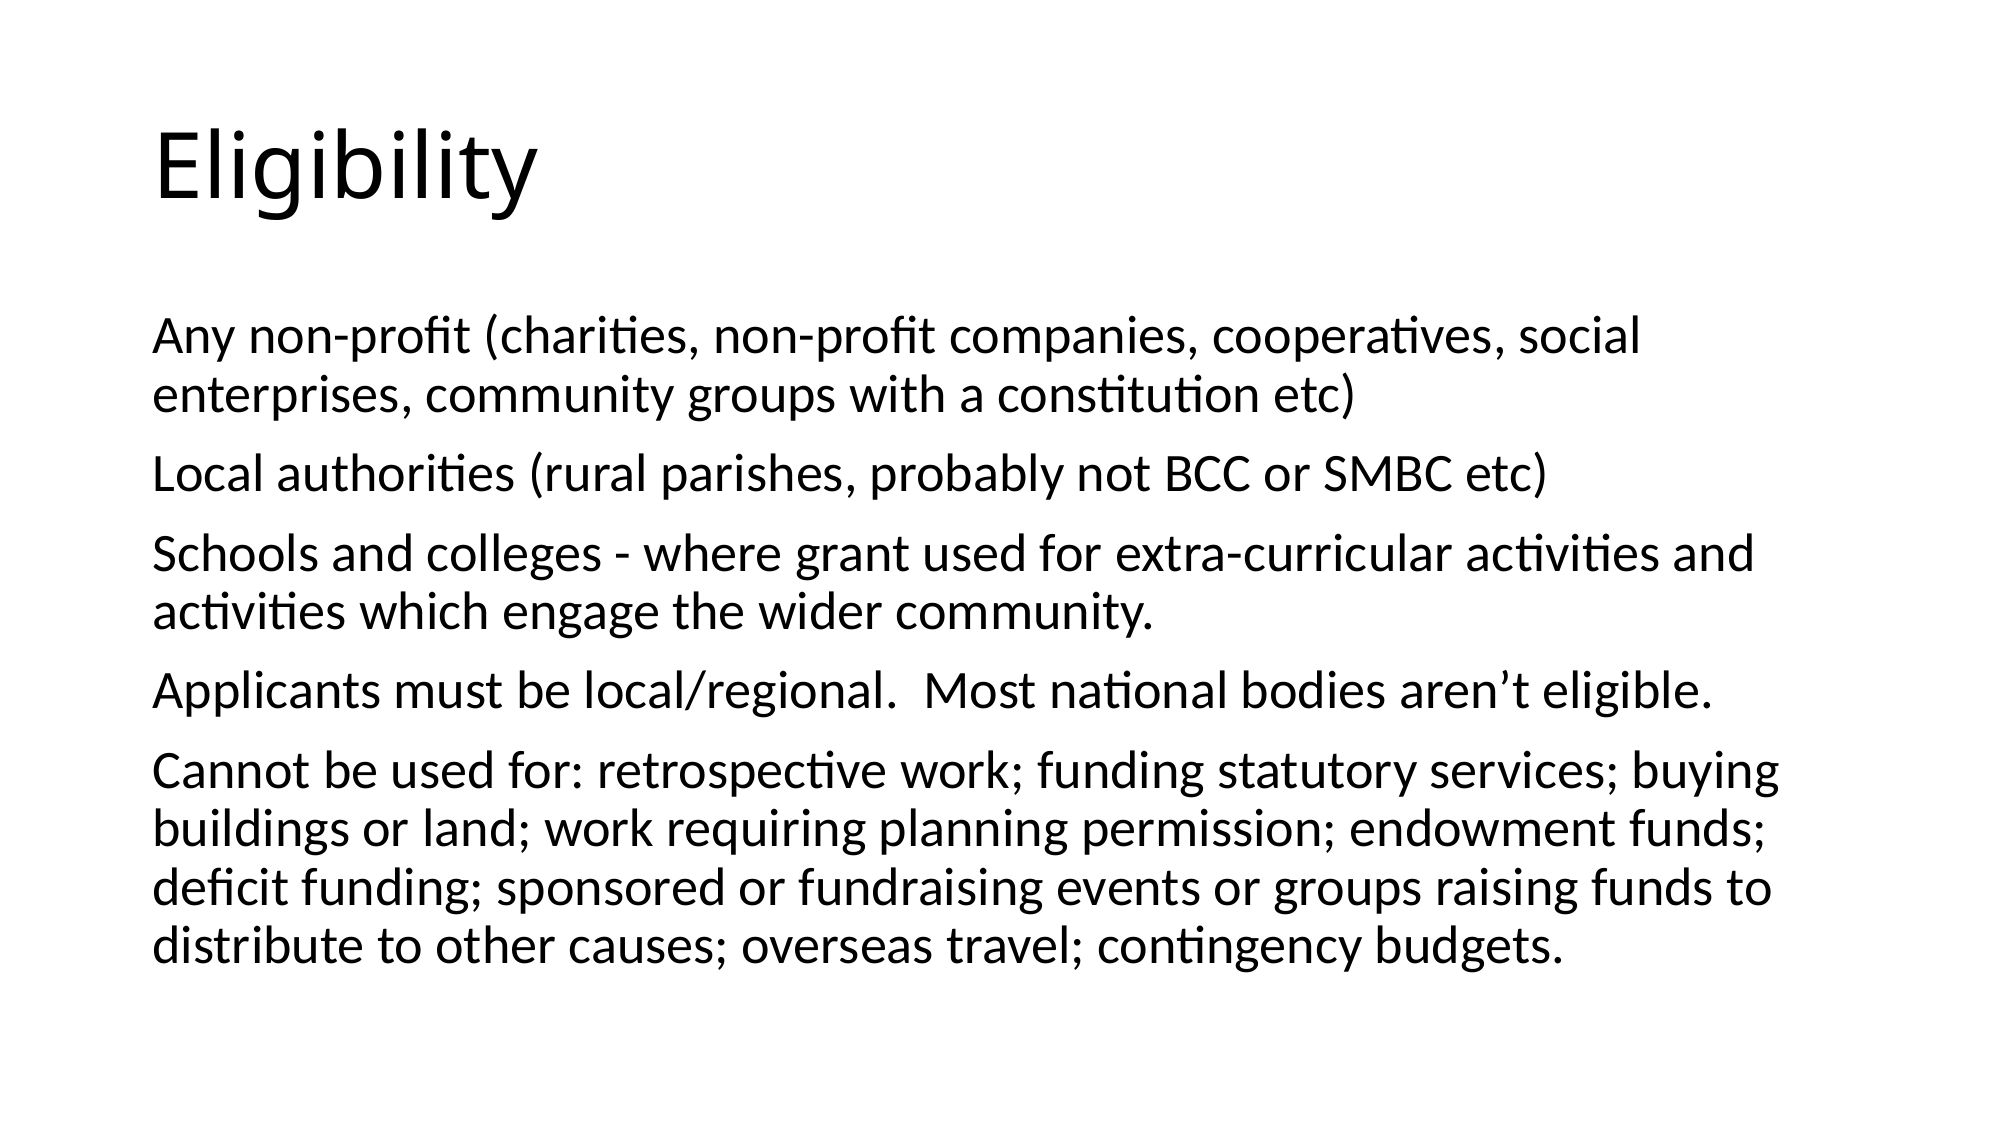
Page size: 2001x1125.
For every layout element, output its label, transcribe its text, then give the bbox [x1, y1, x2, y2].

title Eligibility [137, 59, 1863, 278]
list Any non-profit (charities, non-profit companies, cooperatives, social enterprises, community groups with a constitution etc) Local authorities (rural parishes, probably not BCC or SMBC etc) Schools and colleges - where grant used for extra-curricular activities and activities which engage the wider community. Applicants must be local/regional. Most national bodies aren’t eligible. Cannot be used for: retrospective work; funding statutory services; buying buildings or land; work requiring planning permission; endowment funds; deficit funding; sponsored or fundraising events or groups raising funds to distribute to other causes; overseas travel; contingency budgets. [137, 299, 1863, 1014]
